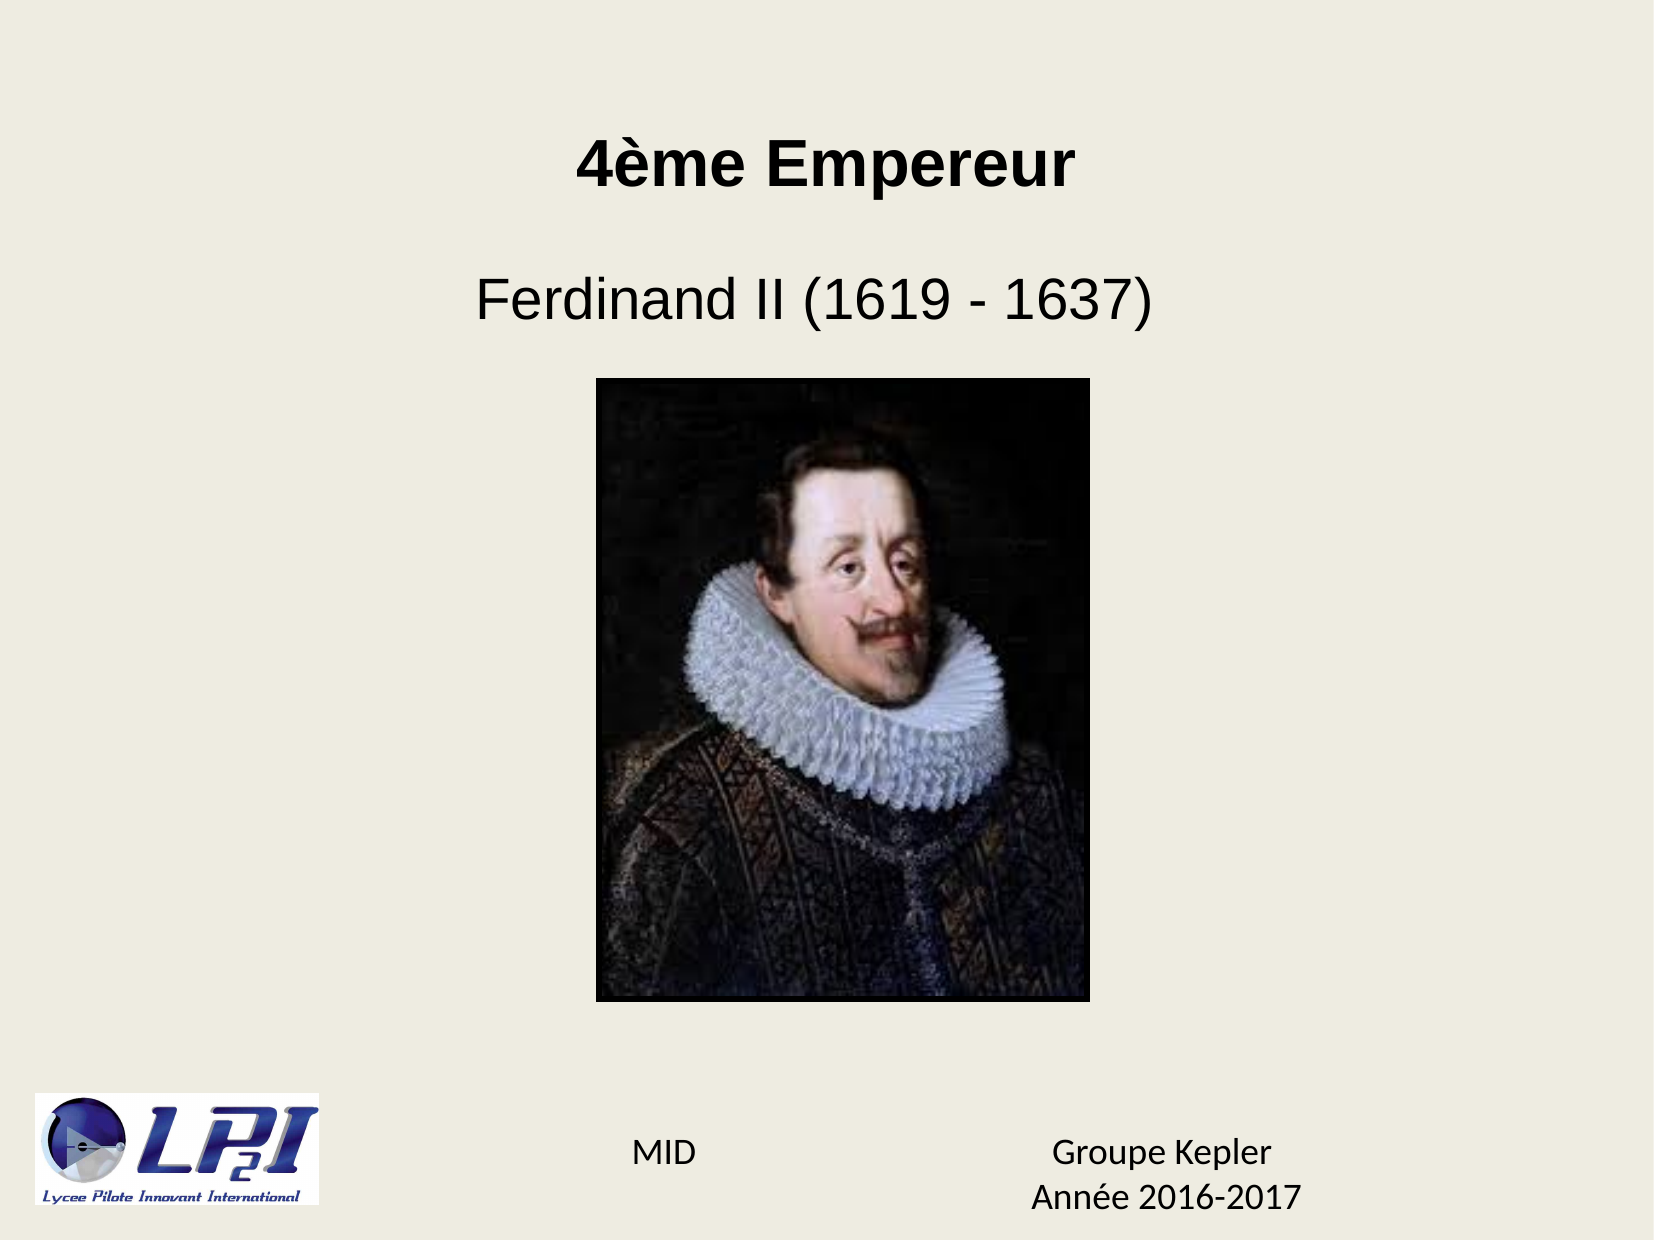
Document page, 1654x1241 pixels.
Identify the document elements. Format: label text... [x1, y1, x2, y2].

footer MID Groupe Kepler Année 2016-2017 [472, 1119, 1585, 1205]
title 4ème Empereur [82, 112, 1571, 335]
picture [35, 1093, 319, 1205]
picture [602, 383, 1084, 996]
list Ferdinand II (1619 - 1637) [70, 253, 1559, 974]
